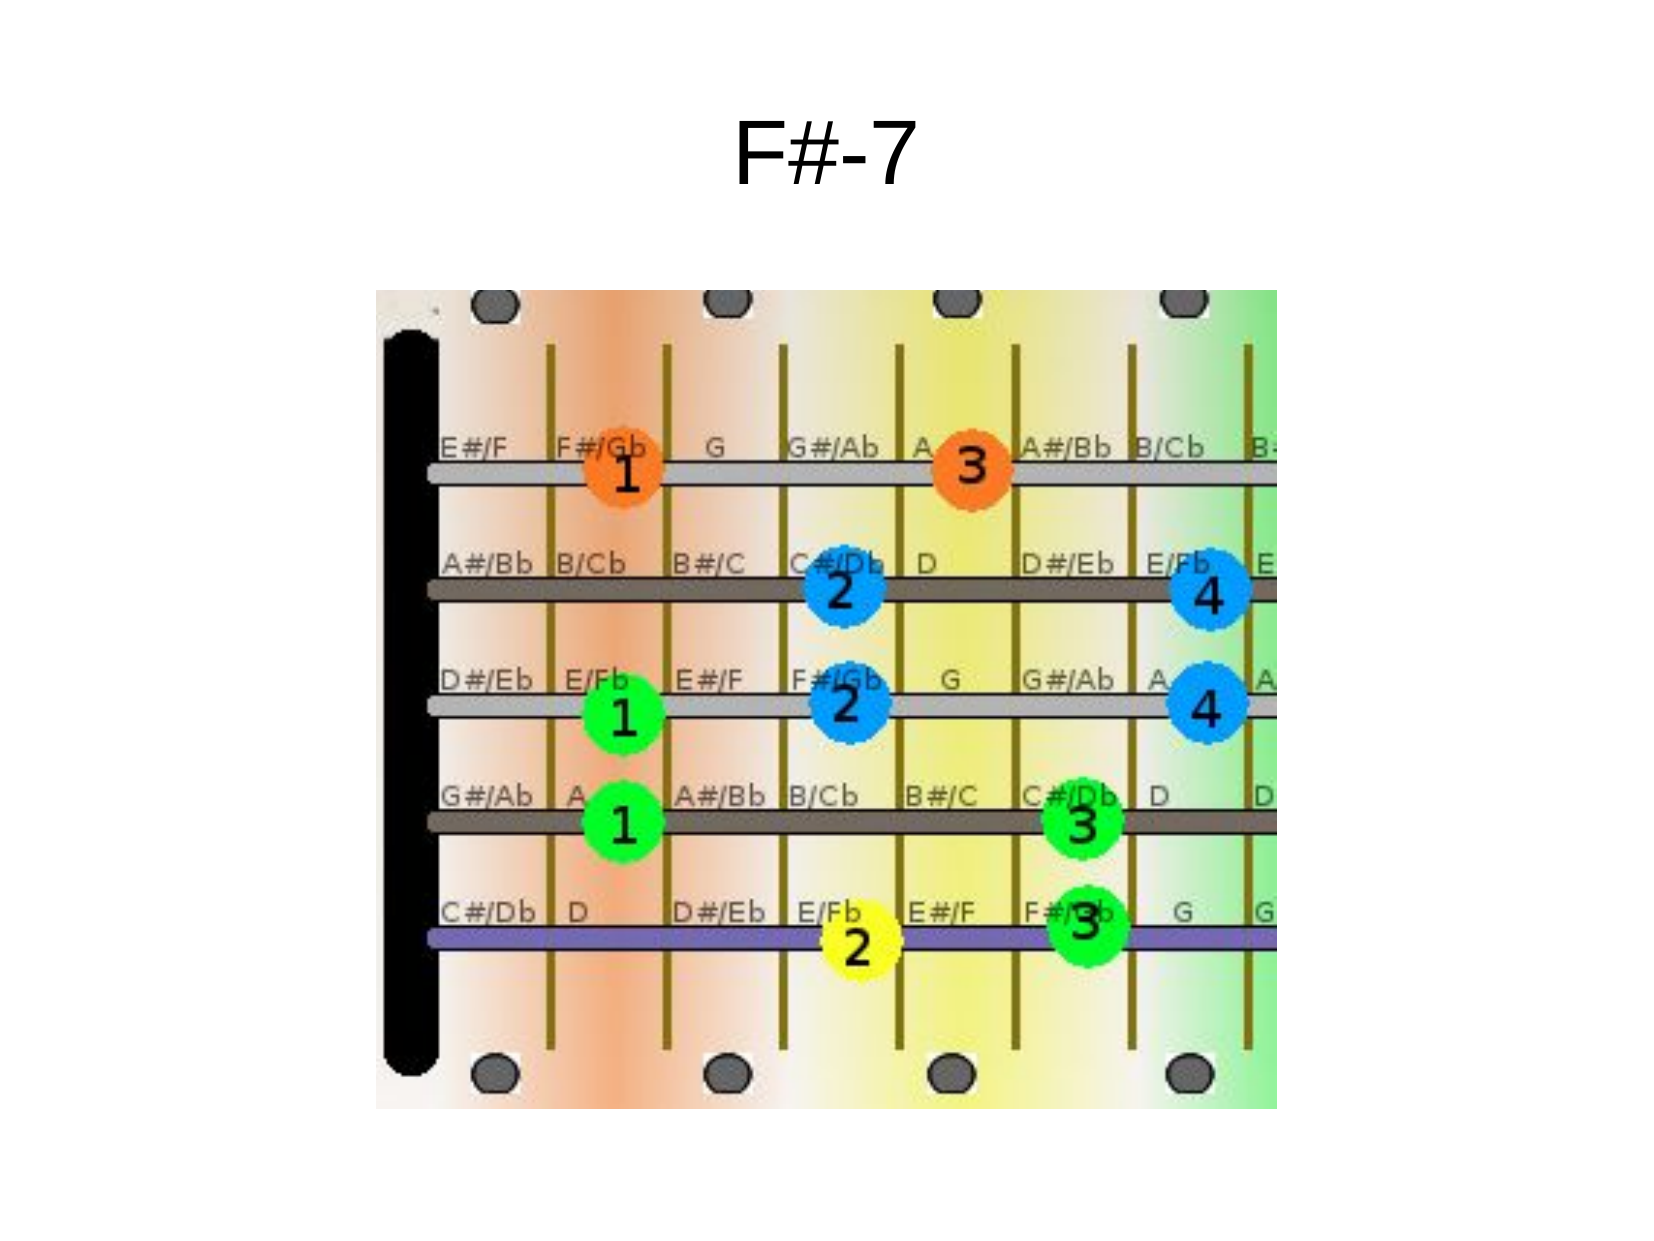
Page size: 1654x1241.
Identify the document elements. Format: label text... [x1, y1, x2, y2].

picture [376, 290, 1277, 1109]
title F#-7 [82, 49, 1571, 257]
